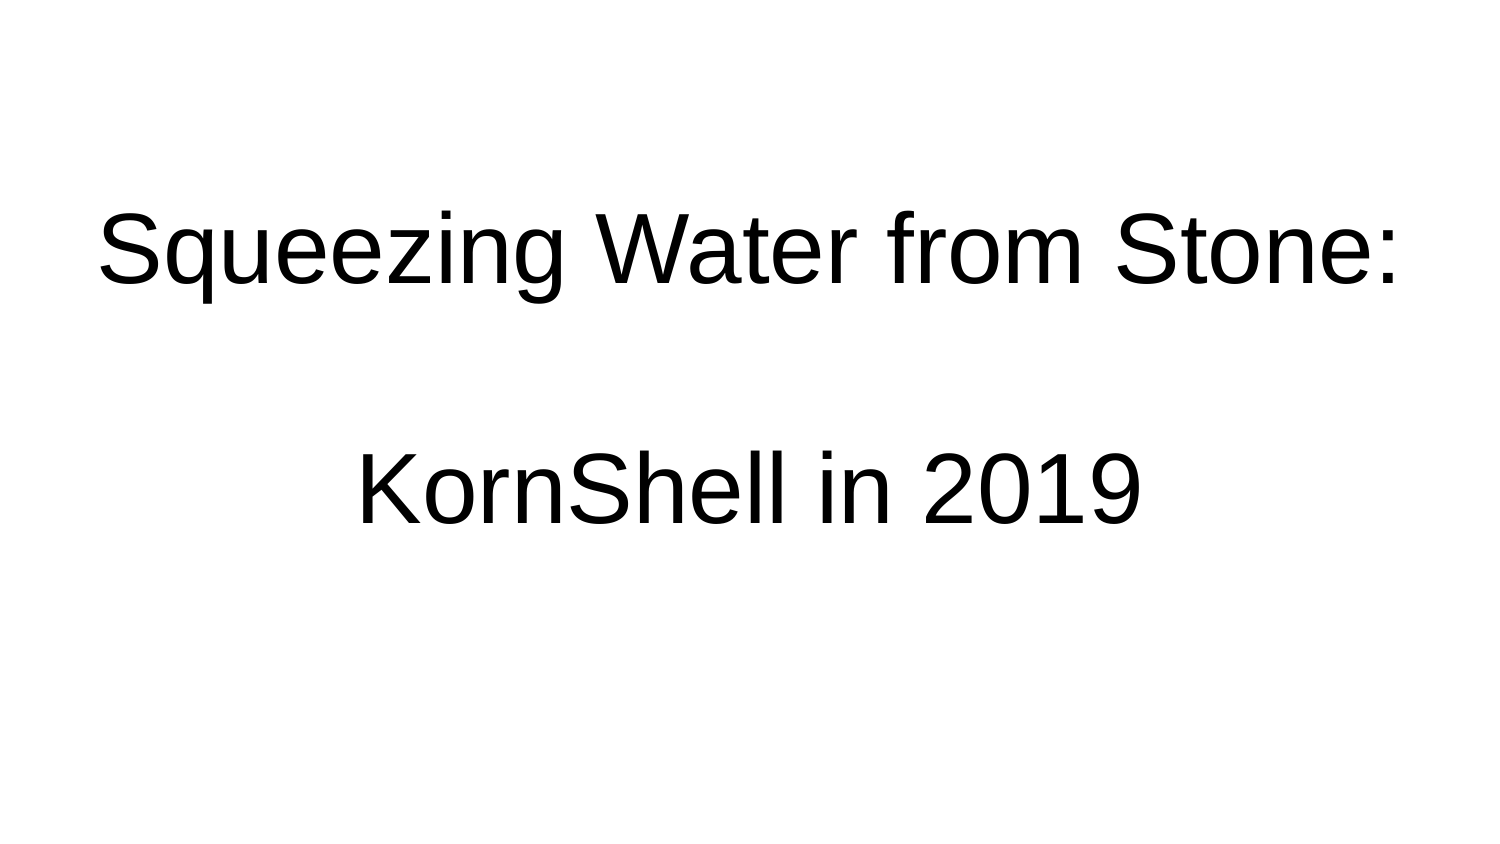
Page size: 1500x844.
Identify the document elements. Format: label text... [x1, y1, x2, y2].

title Squeezing Water from Stone: KornShell in 2019 [51, 222, 1449, 559]
